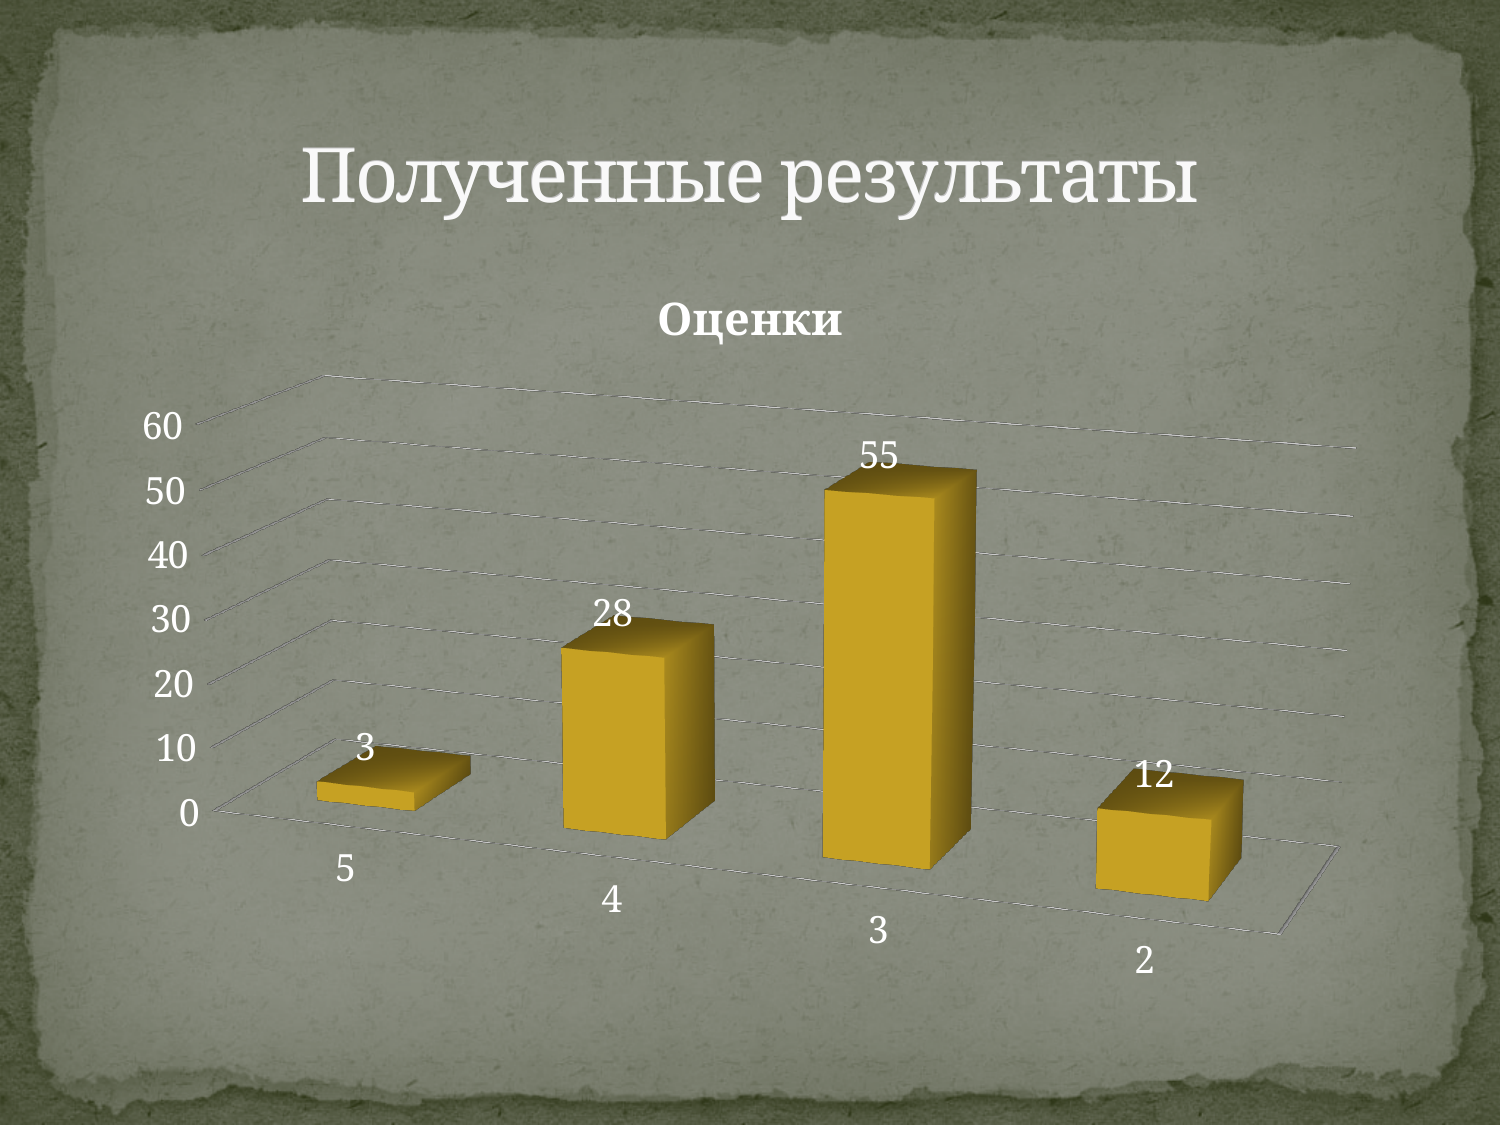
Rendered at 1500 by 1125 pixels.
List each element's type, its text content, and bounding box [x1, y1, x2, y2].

chart [75, 249, 1426, 1000]
picture [0, 0, 1500, 1125]
title Полученные результаты [75, 24, 1426, 225]
